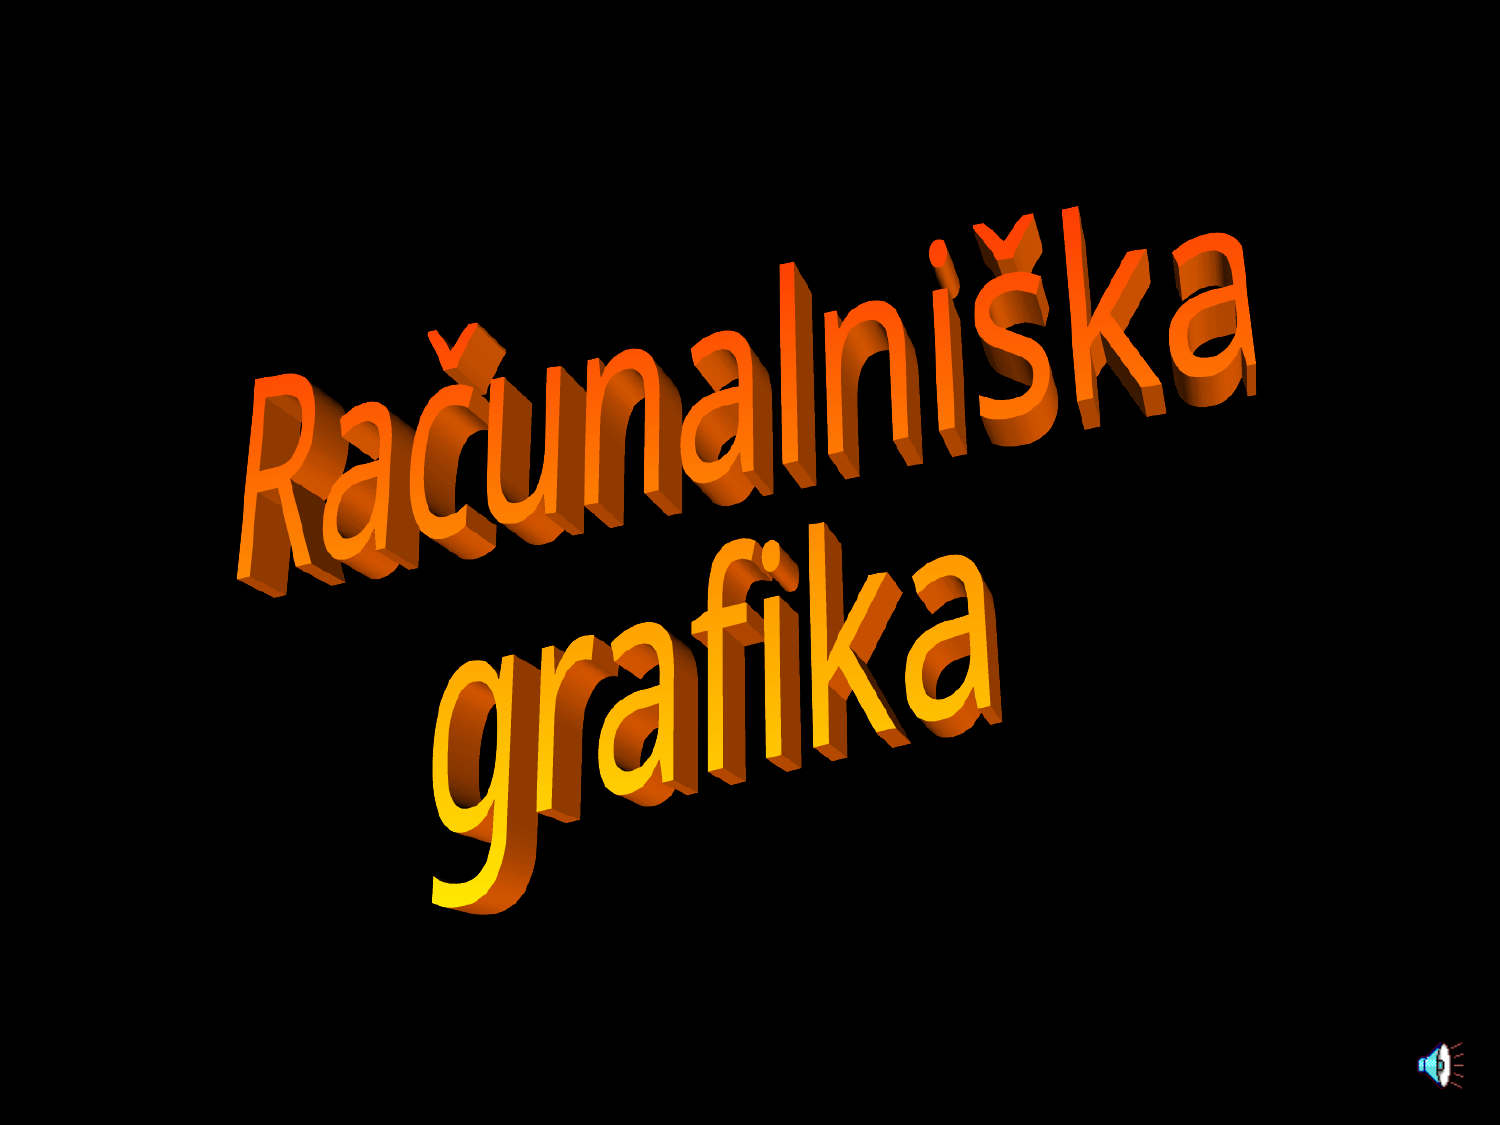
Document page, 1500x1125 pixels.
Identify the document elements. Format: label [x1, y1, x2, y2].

picture [1416, 1041, 1467, 1092]
